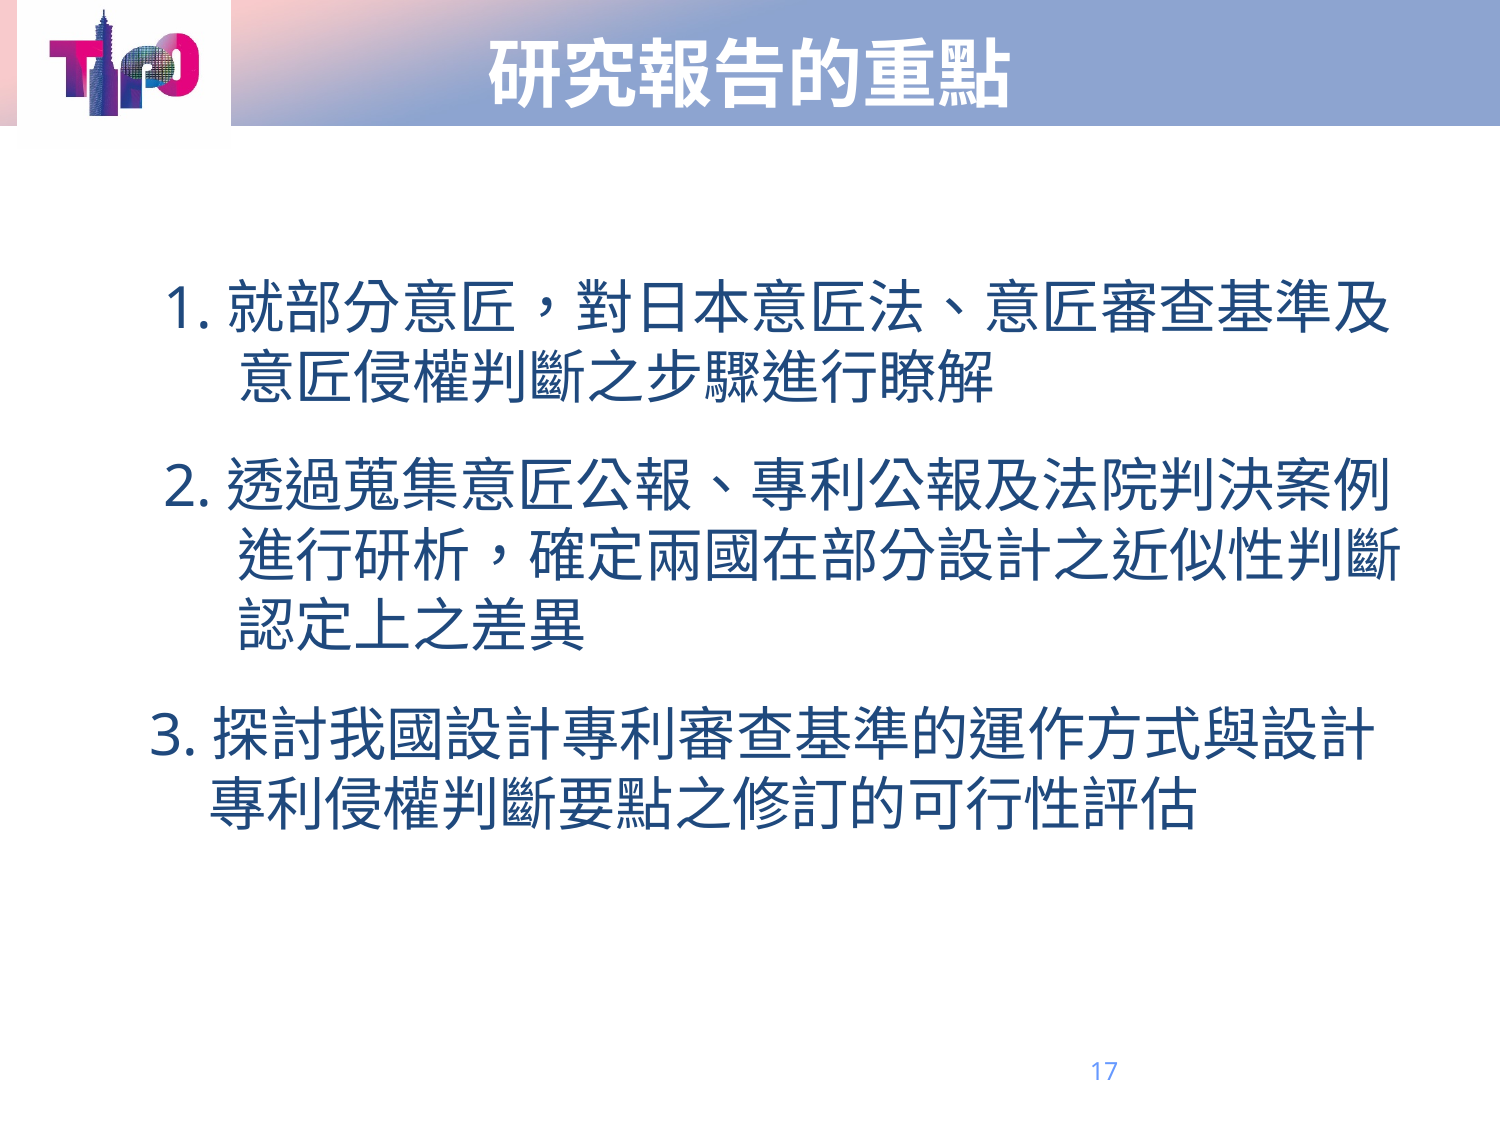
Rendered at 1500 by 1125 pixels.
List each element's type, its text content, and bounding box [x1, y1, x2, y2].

text_box 17 [1074, 1042, 1426, 1103]
title 研究報告的重點 [0, 19, 1500, 150]
list 1.就部分意匠，對日本意匠法、意匠審查基準及意匠侵權判斷之步驟進行瞭解 2.透過蒐集意匠公報、專利公報及法院判決案例進行研析，確定兩國在部分設計之近似性判斷認定上之差異 3.探討我國設計專利審查基準的運作方式與設計專利侵權判斷要點之修訂的可行性評估 [75, 262, 1426, 1005]
